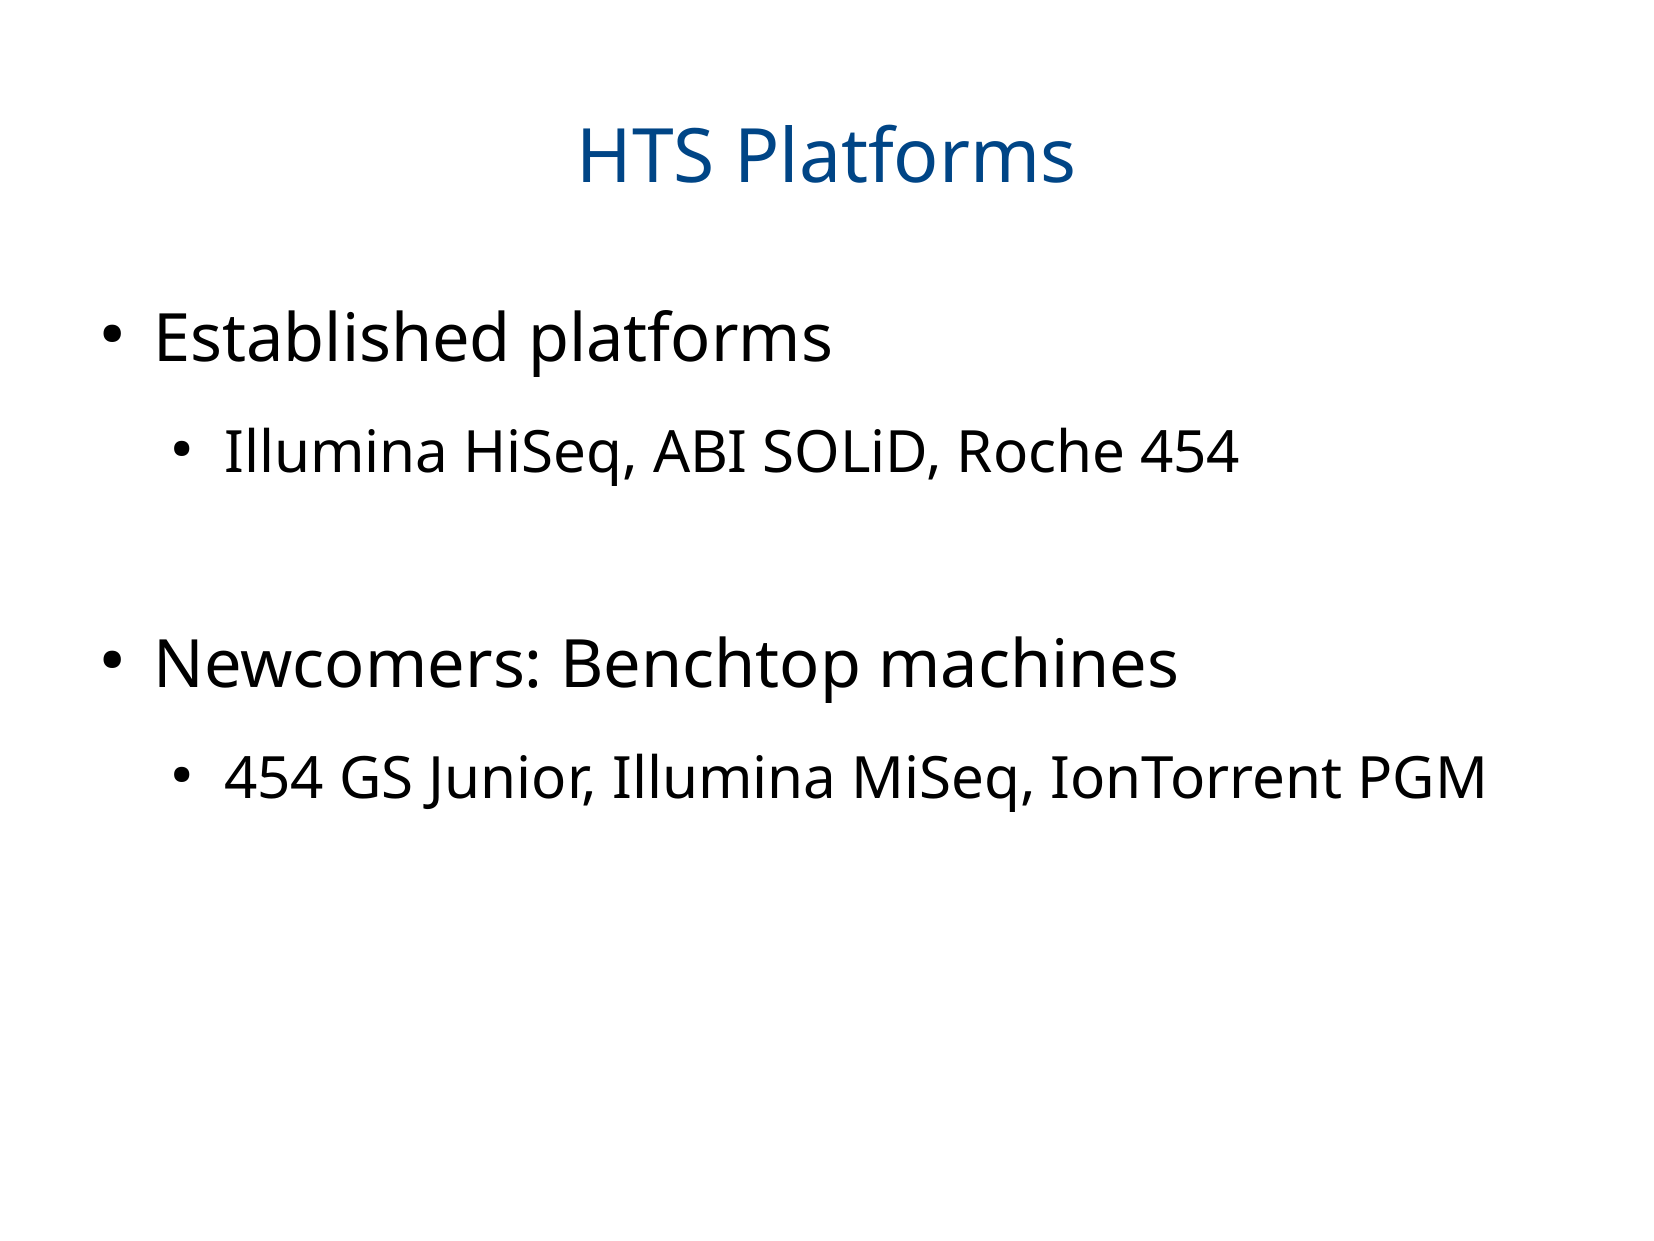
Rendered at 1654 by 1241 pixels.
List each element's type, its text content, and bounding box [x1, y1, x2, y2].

title HTS Platforms [82, 49, 1571, 257]
list Established platforms Illumina HiSeq, ABI SOLiD, Roche 454 Newcomers: Benchtop machines 454 GS Junior, Illumina MiSeq, IonTorrent PGM [82, 290, 1571, 1109]
